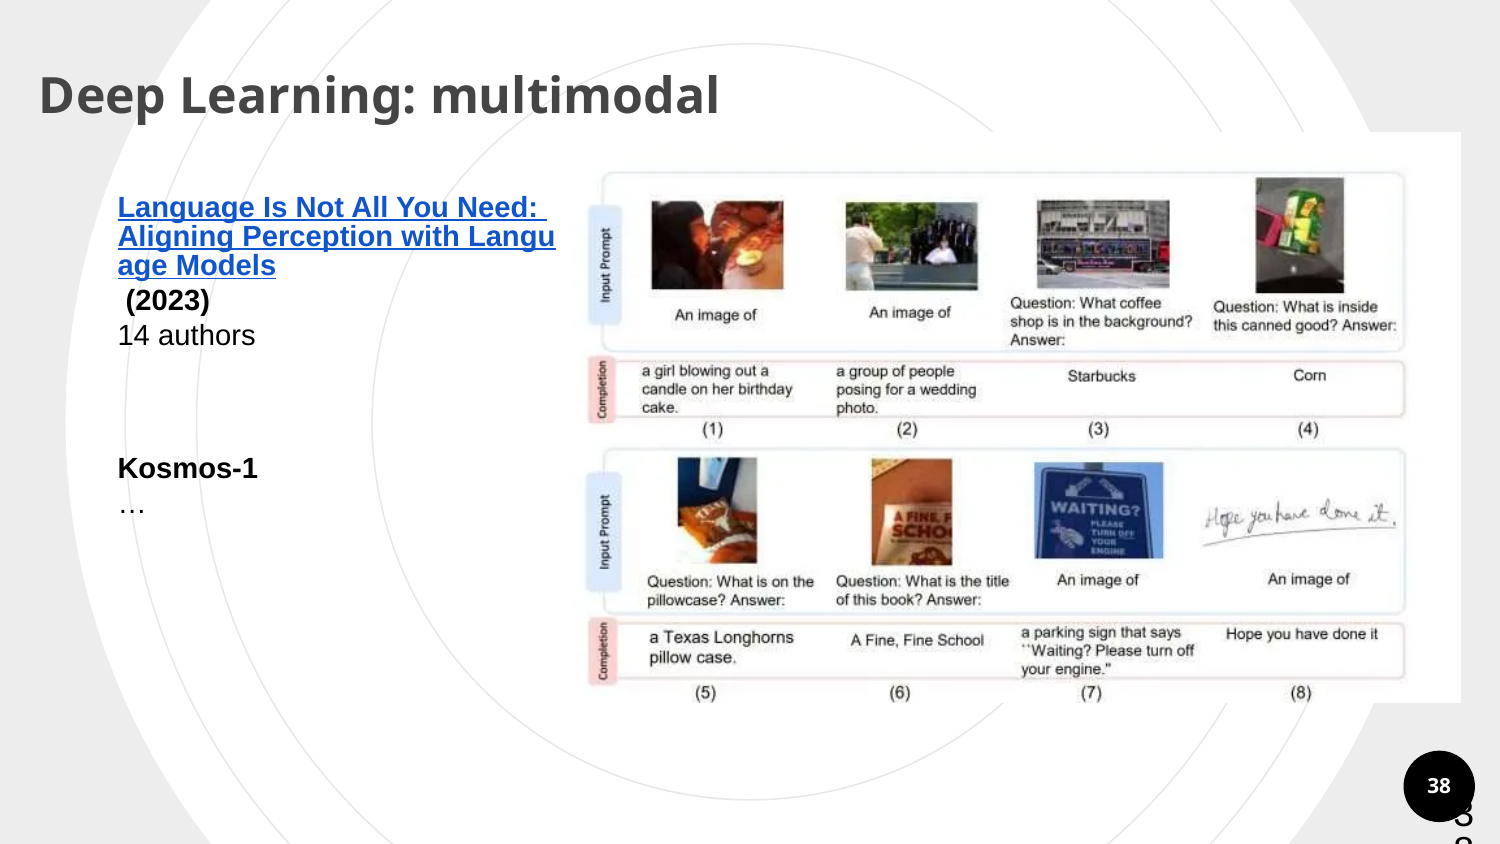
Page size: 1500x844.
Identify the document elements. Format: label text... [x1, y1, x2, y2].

slide_number 1 [1403, 750, 1475, 823]
text_box Deep Learning: multimodal [38, 39, 1461, 149]
text_box Language Is Not All You Need: Aligning Perception with Language Models (2023) 14 authors Kosmos-1 … [102, 173, 573, 476]
picture [556, 132, 1461, 703]
